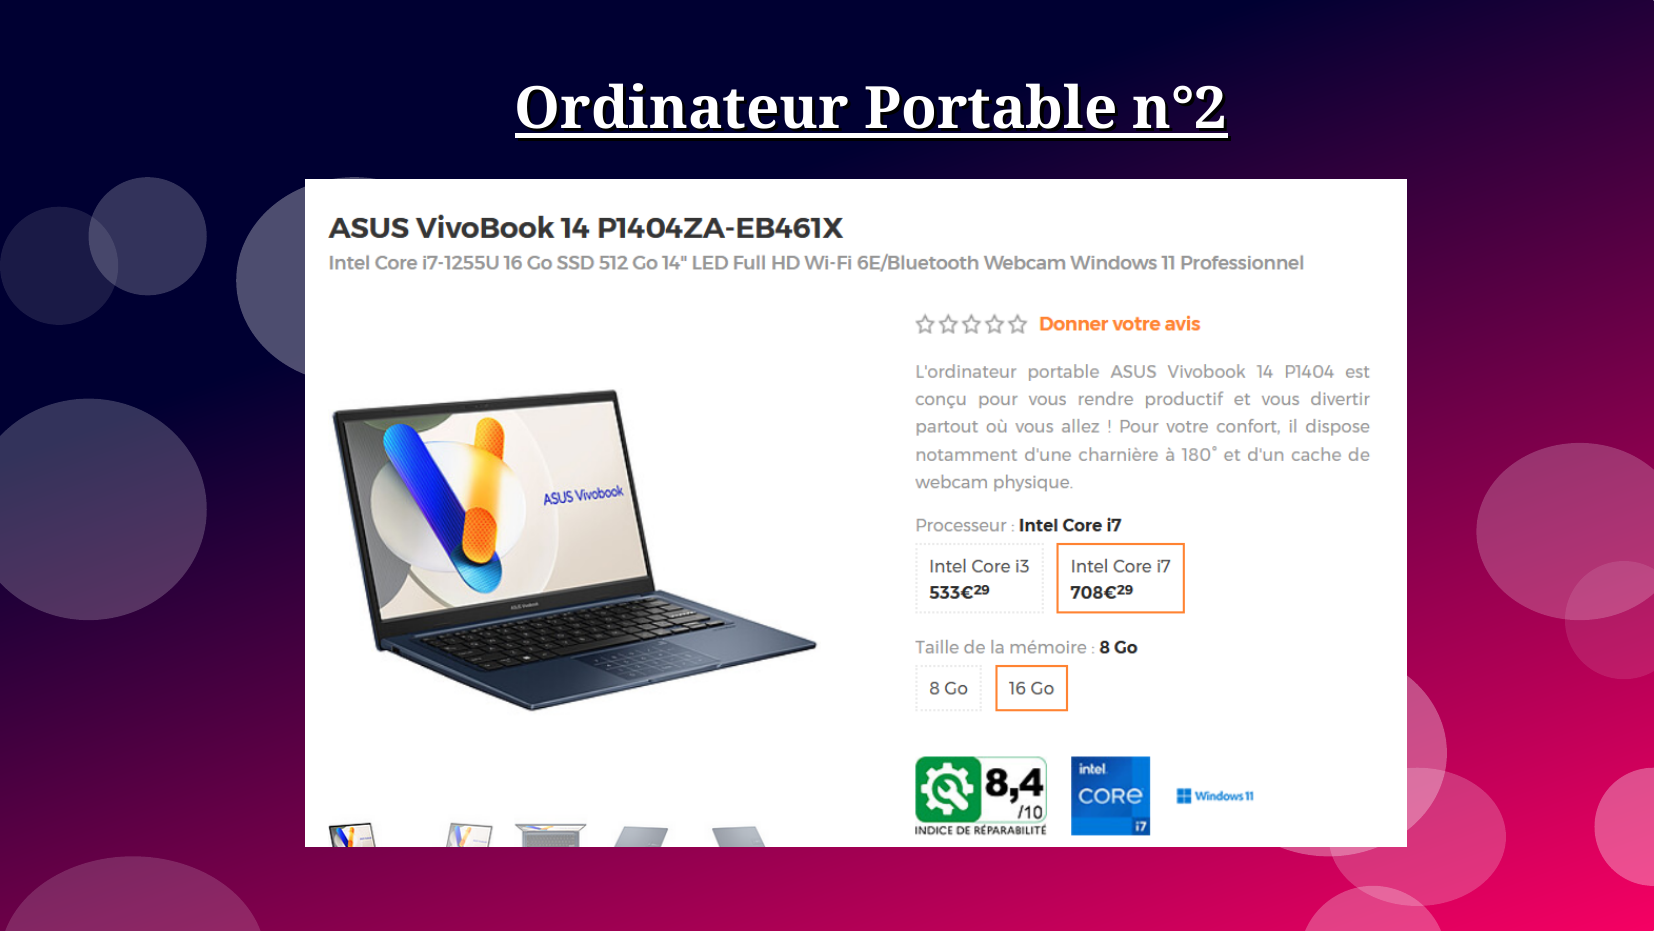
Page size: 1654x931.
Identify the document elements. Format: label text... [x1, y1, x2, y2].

text_box Ordinateur Portable n°2 [472, 59, 1270, 179]
picture [305, 179, 1407, 847]
